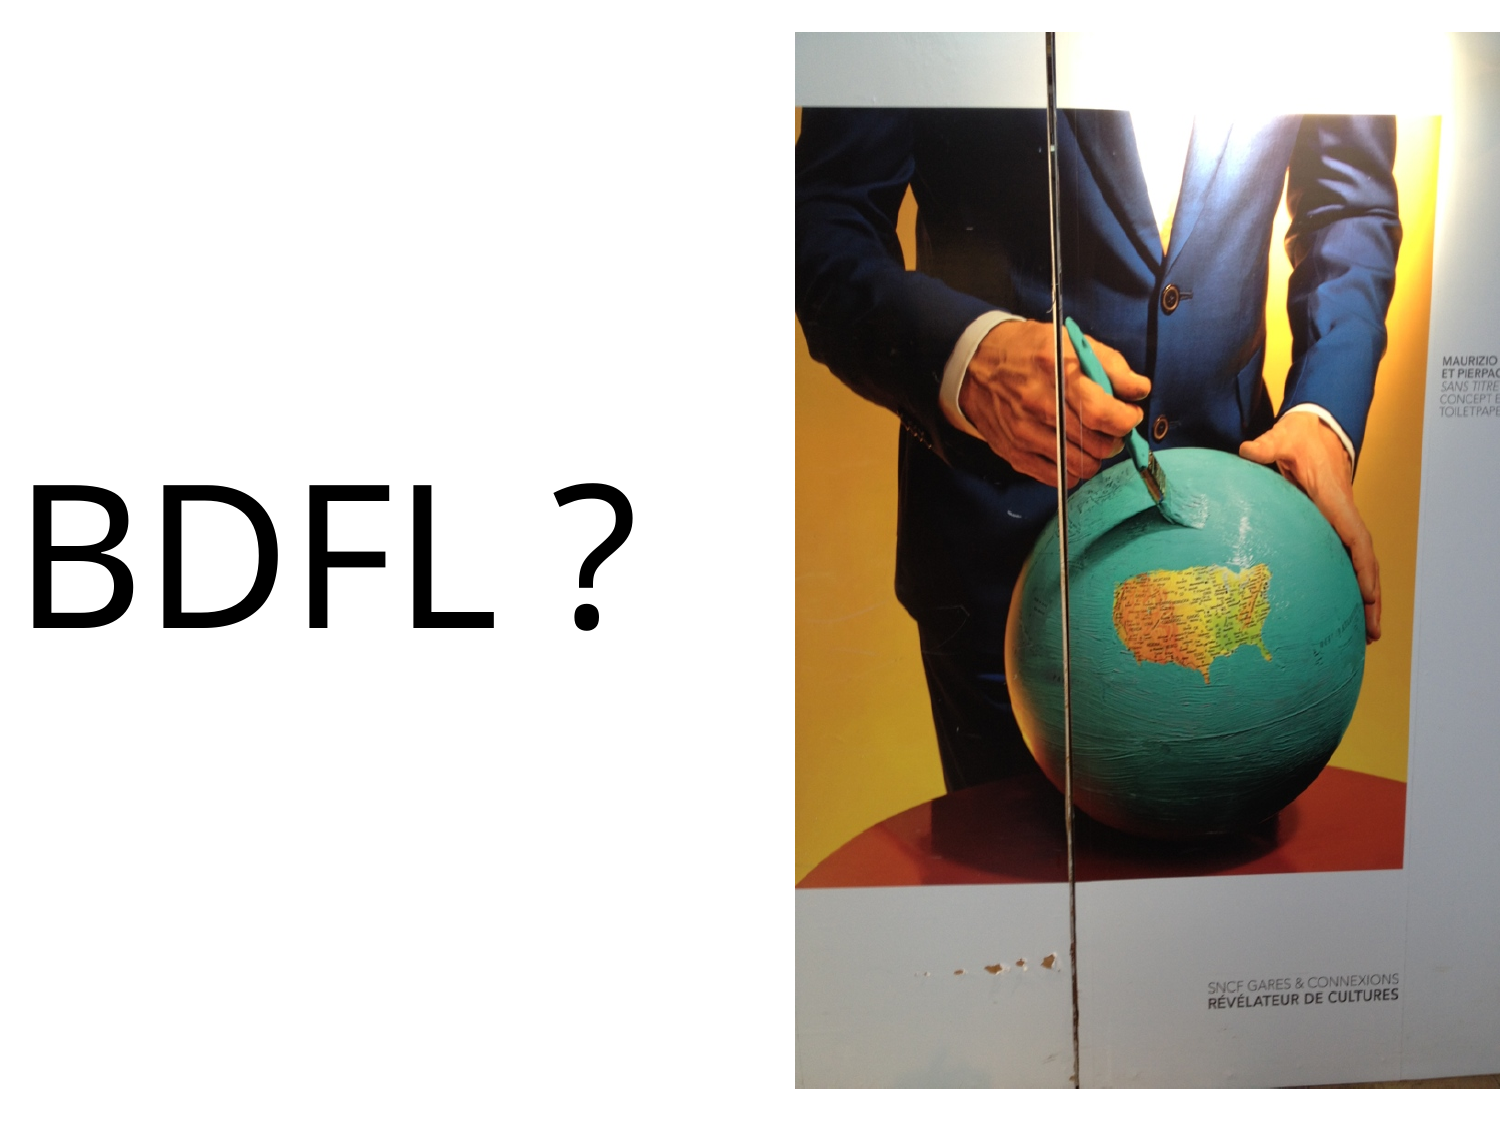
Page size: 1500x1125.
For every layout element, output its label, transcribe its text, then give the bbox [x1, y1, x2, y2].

picture [795, 32, 1500, 1089]
text_box BDFL ? [0, 406, 795, 976]
